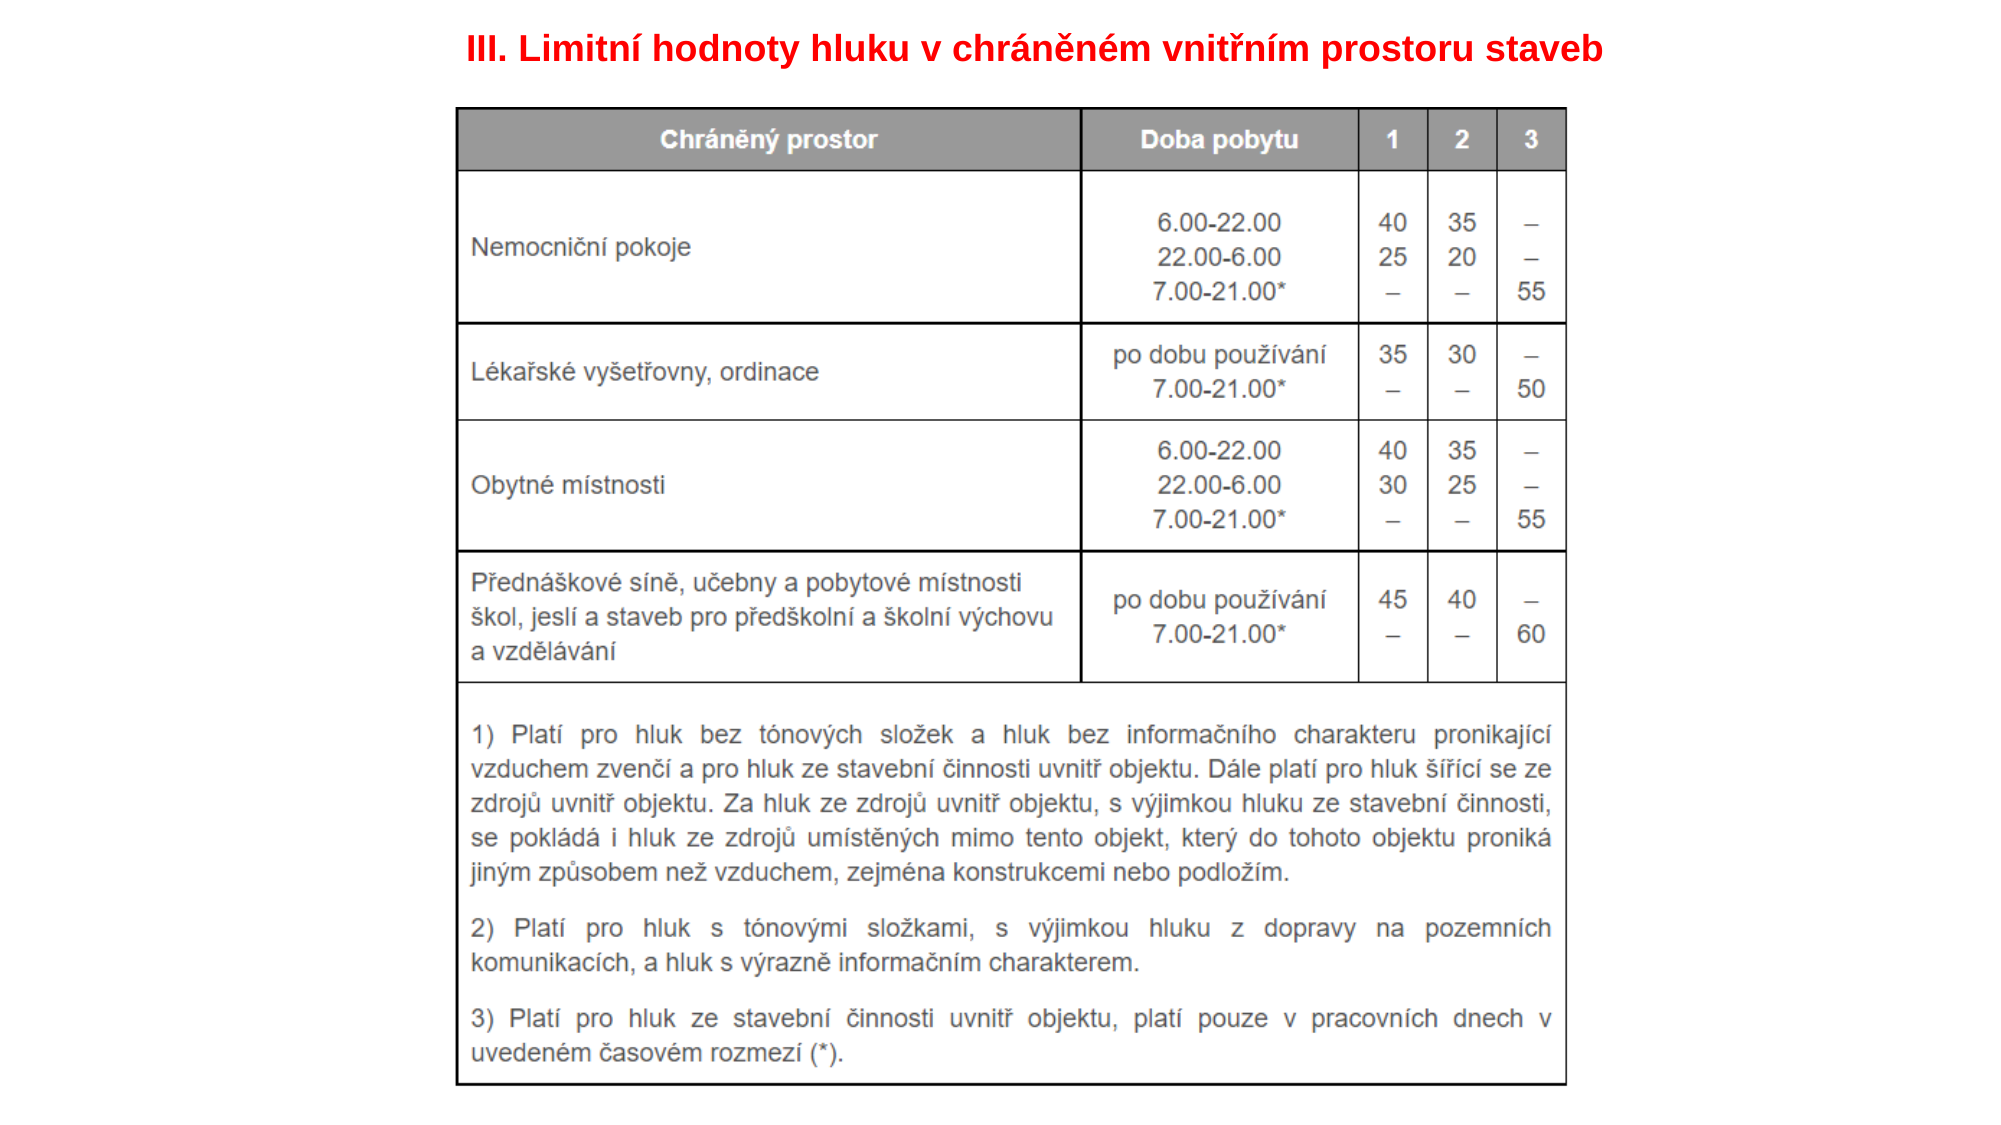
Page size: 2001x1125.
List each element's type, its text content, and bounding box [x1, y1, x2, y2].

picture [440, 107, 1583, 1109]
text_box III. Limitní hodnoty hluku v chráněném vnitřním prostoru staveb [440, 16, 1665, 77]
